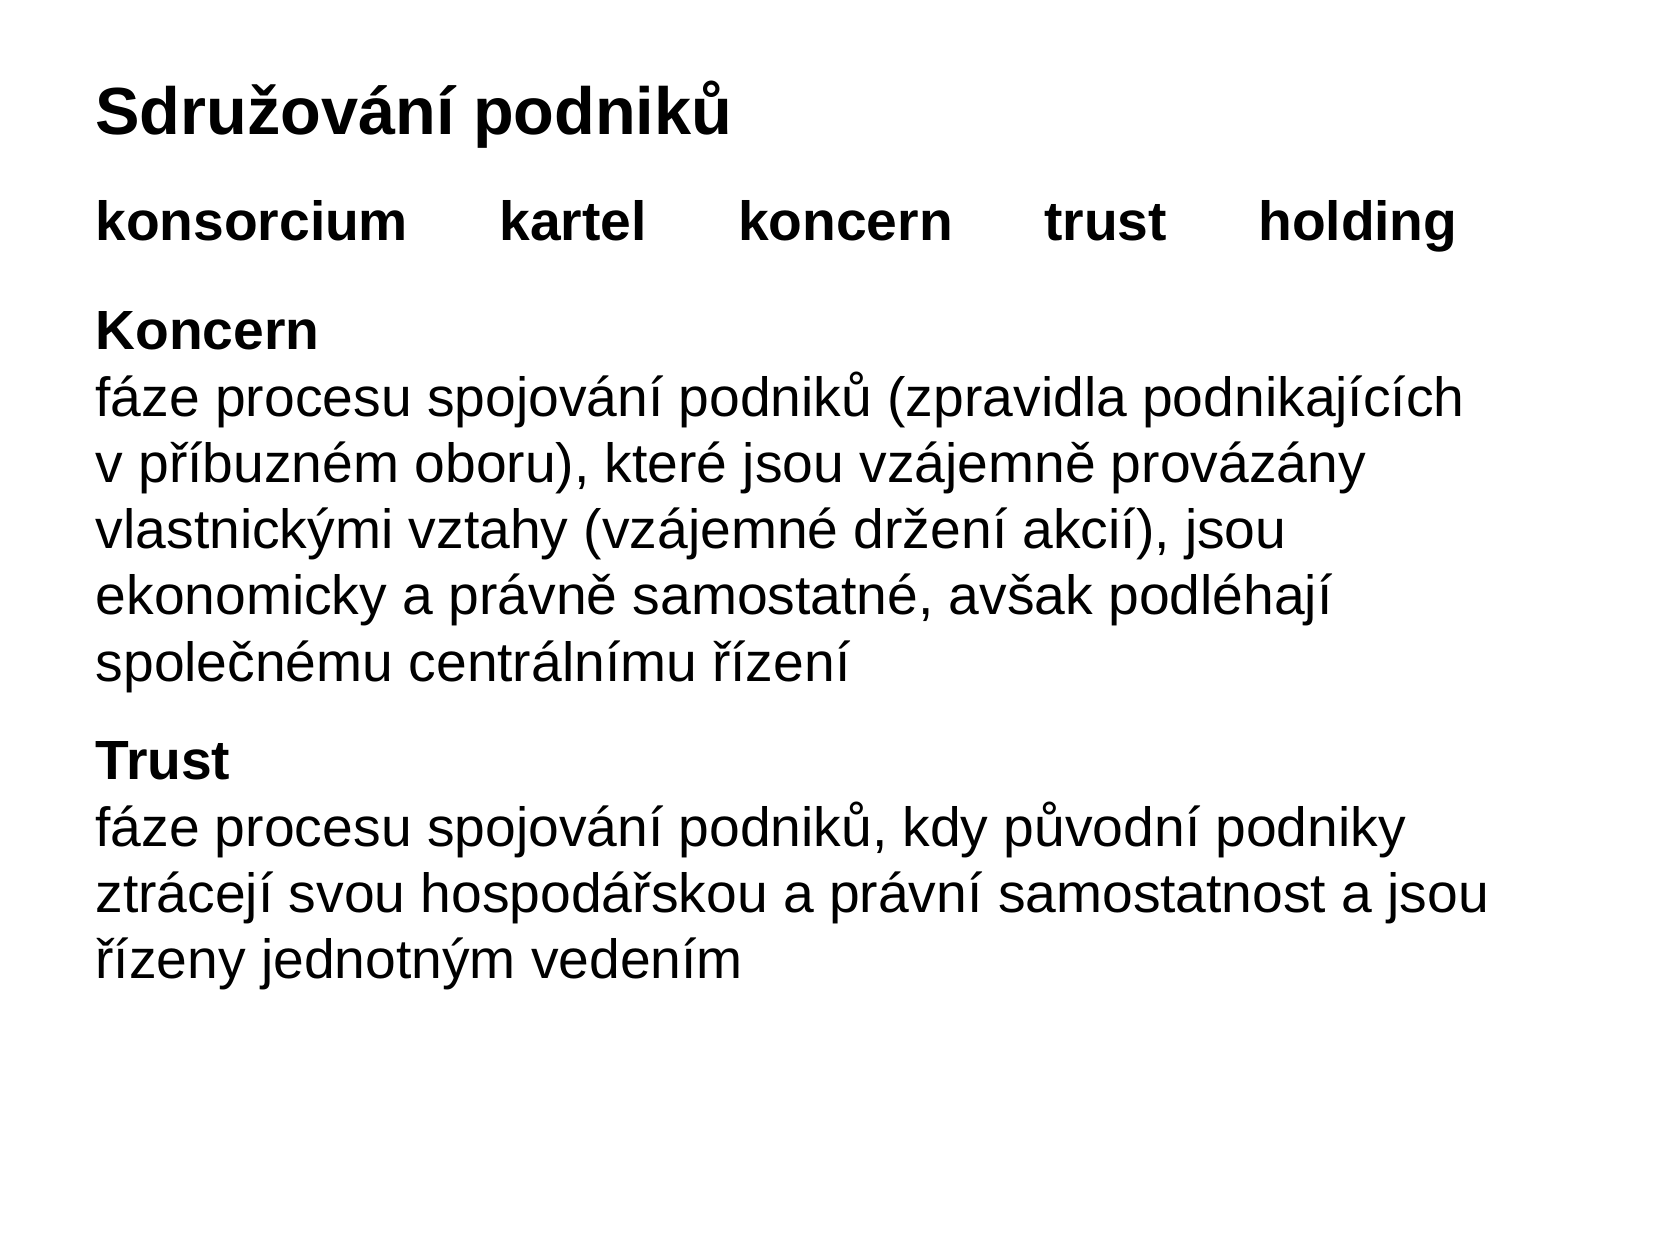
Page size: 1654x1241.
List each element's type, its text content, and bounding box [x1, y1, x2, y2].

text_box Sdružování podniků [45, 60, 748, 156]
text_box Trust fáze procesu spojování podniků, kdy původní podniky ztrácejí svou hospodářskou a právní samostatnost a jsou řízeny jednotným vedením [45, 716, 1608, 998]
text_box Koncern fáze procesu spojování podniků (zpravidla podnikajících v příbuzném oboru), které jsou vzájemně provázány vlastnickými vztahy (vzájemné držení akcií), jsou ekonomicky a právně samostatné, avšak podléhají společnému centrálnímu řízení [45, 286, 1595, 700]
text_box konsorcium kartel koncern trust holding [45, 177, 1475, 260]
